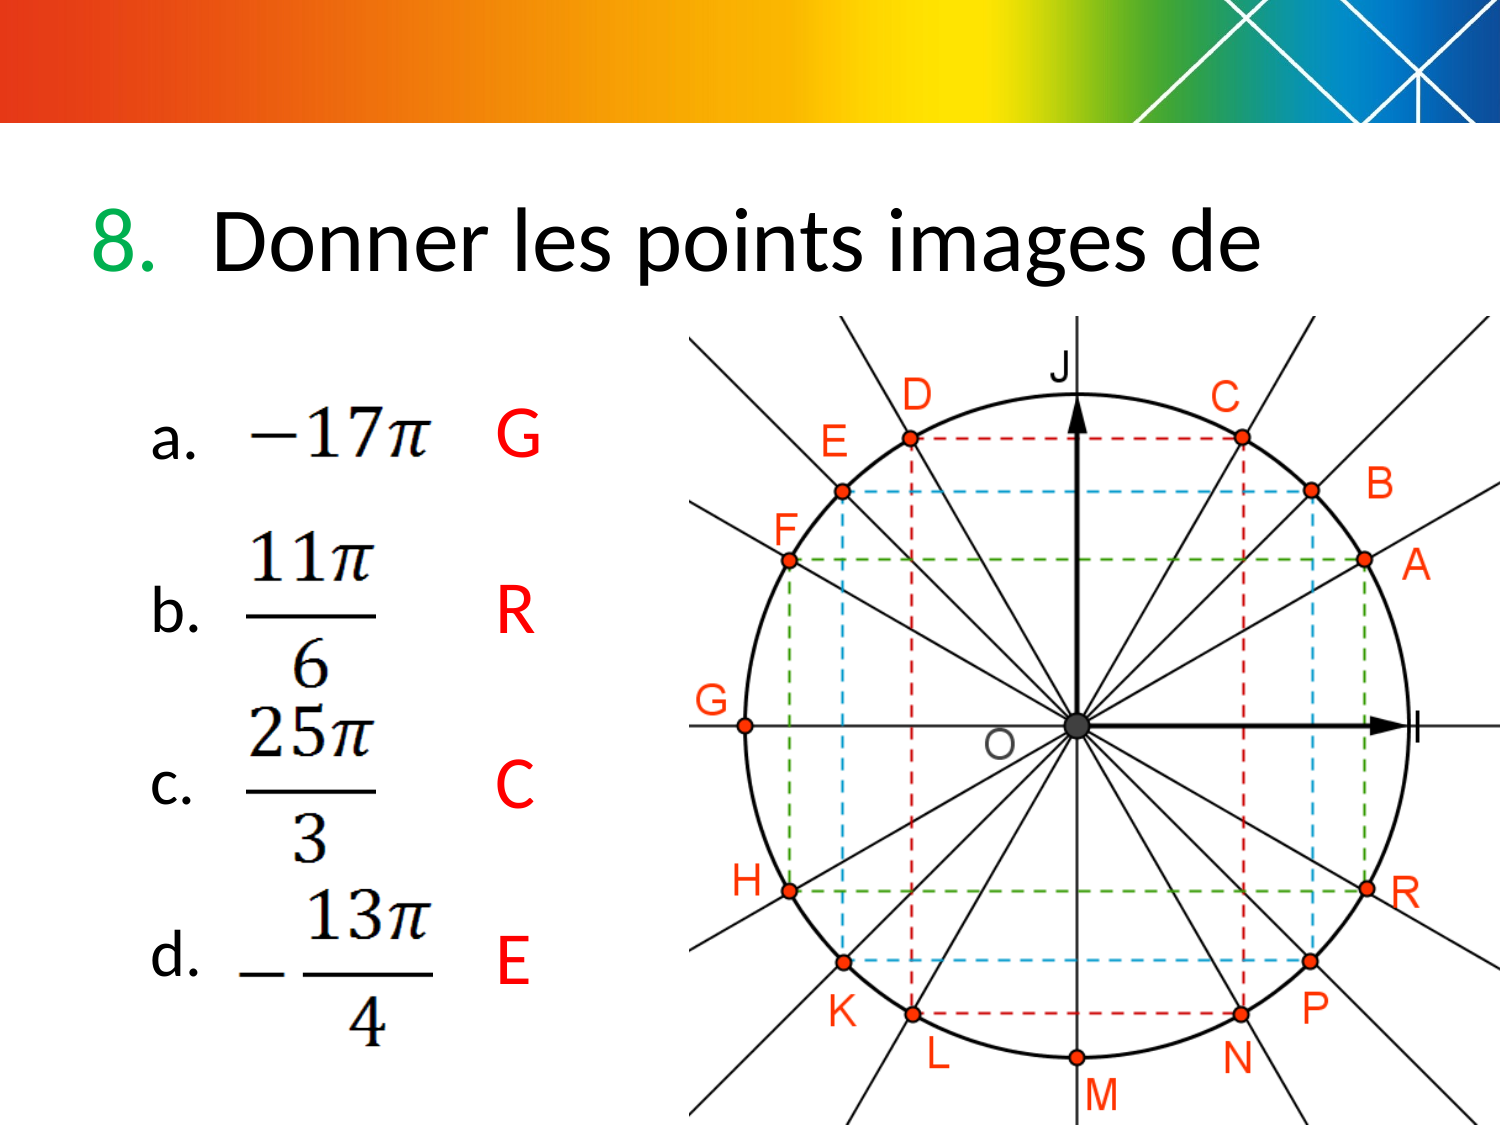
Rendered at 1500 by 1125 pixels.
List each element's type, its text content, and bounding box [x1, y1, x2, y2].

title Donner les points images de [75, 163, 1426, 305]
text_box G [480, 374, 633, 480]
text_box C [480, 725, 633, 832]
text_box a. b. c. d. [135, 385, 689, 998]
picture [689, 316, 1500, 1125]
picture [1340, 0, 1500, 123]
picture [234, 520, 433, 1061]
text_box R [480, 550, 633, 657]
picture [246, 386, 433, 489]
picture [0, 0, 1359, 123]
text_box E [480, 902, 633, 1008]
